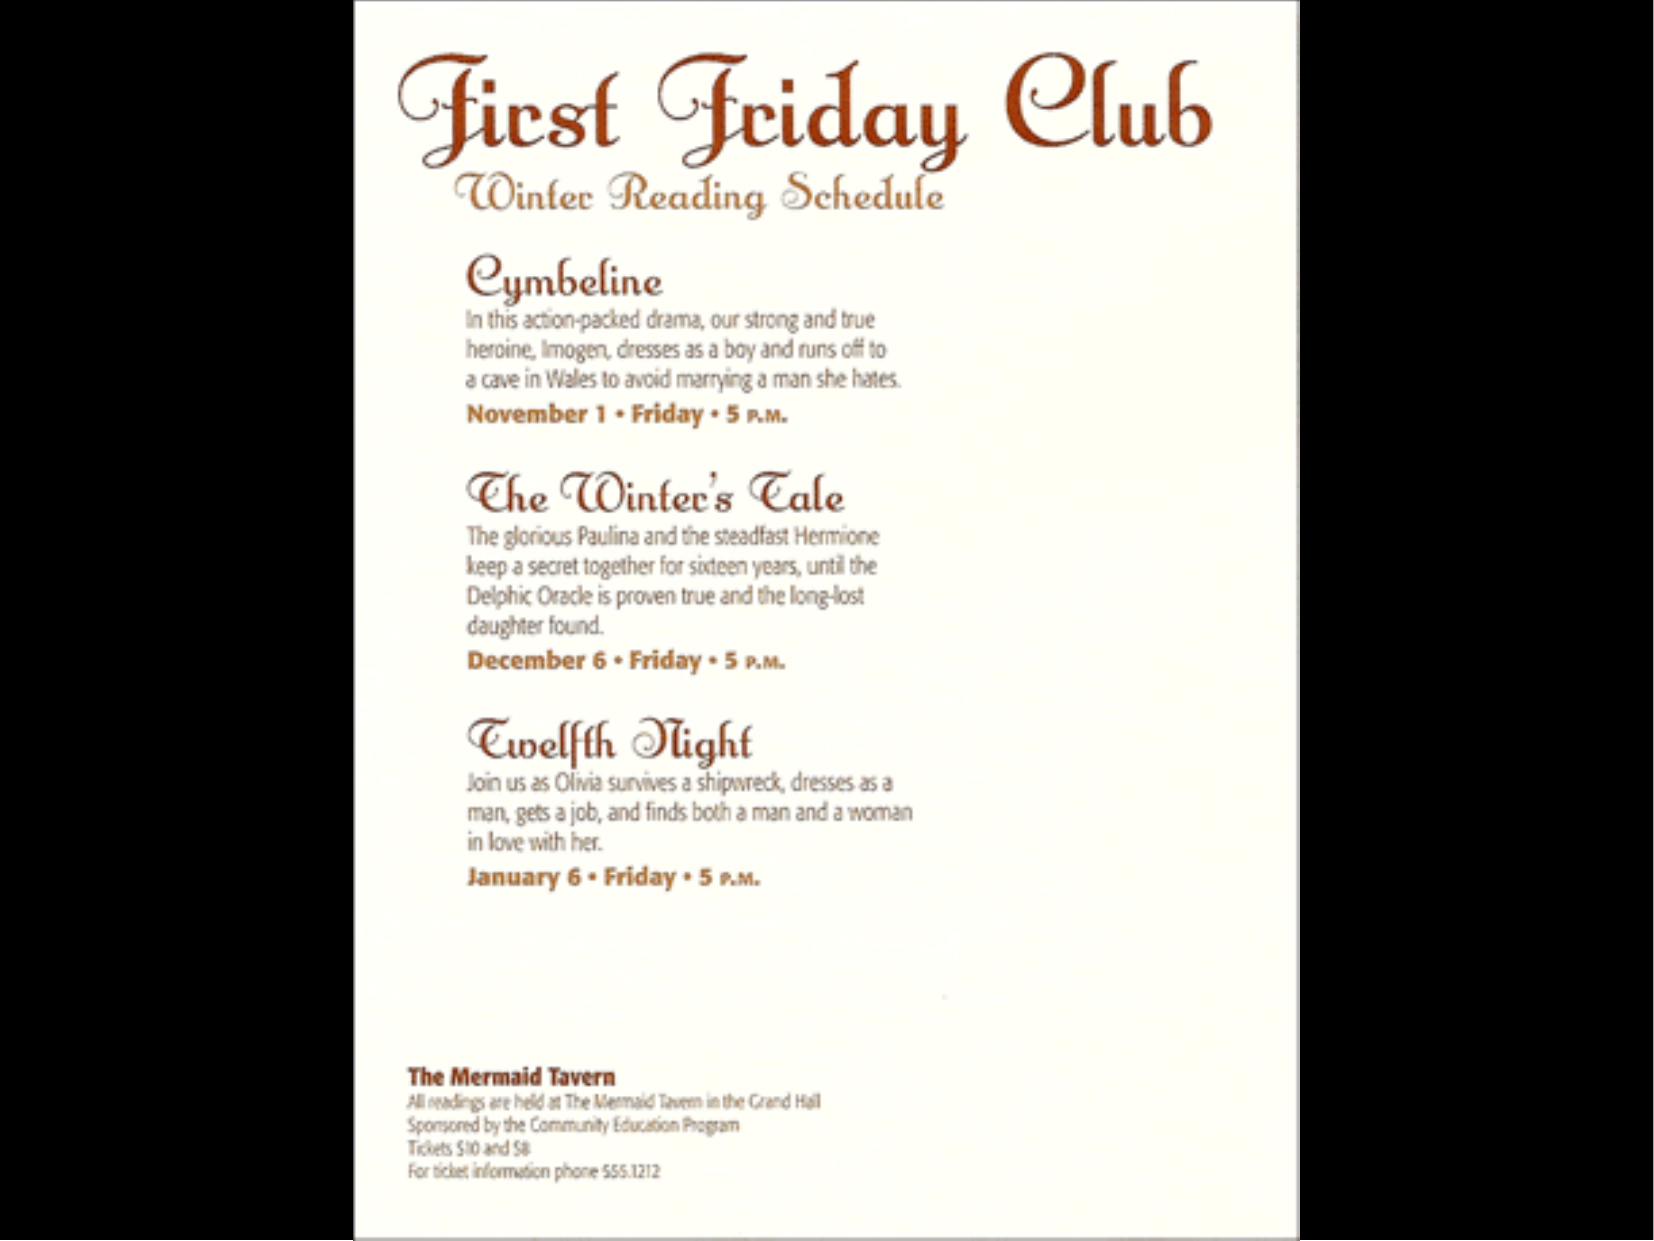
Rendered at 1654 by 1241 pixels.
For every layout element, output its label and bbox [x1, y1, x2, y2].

picture [353, 0, 1300, 1241]
